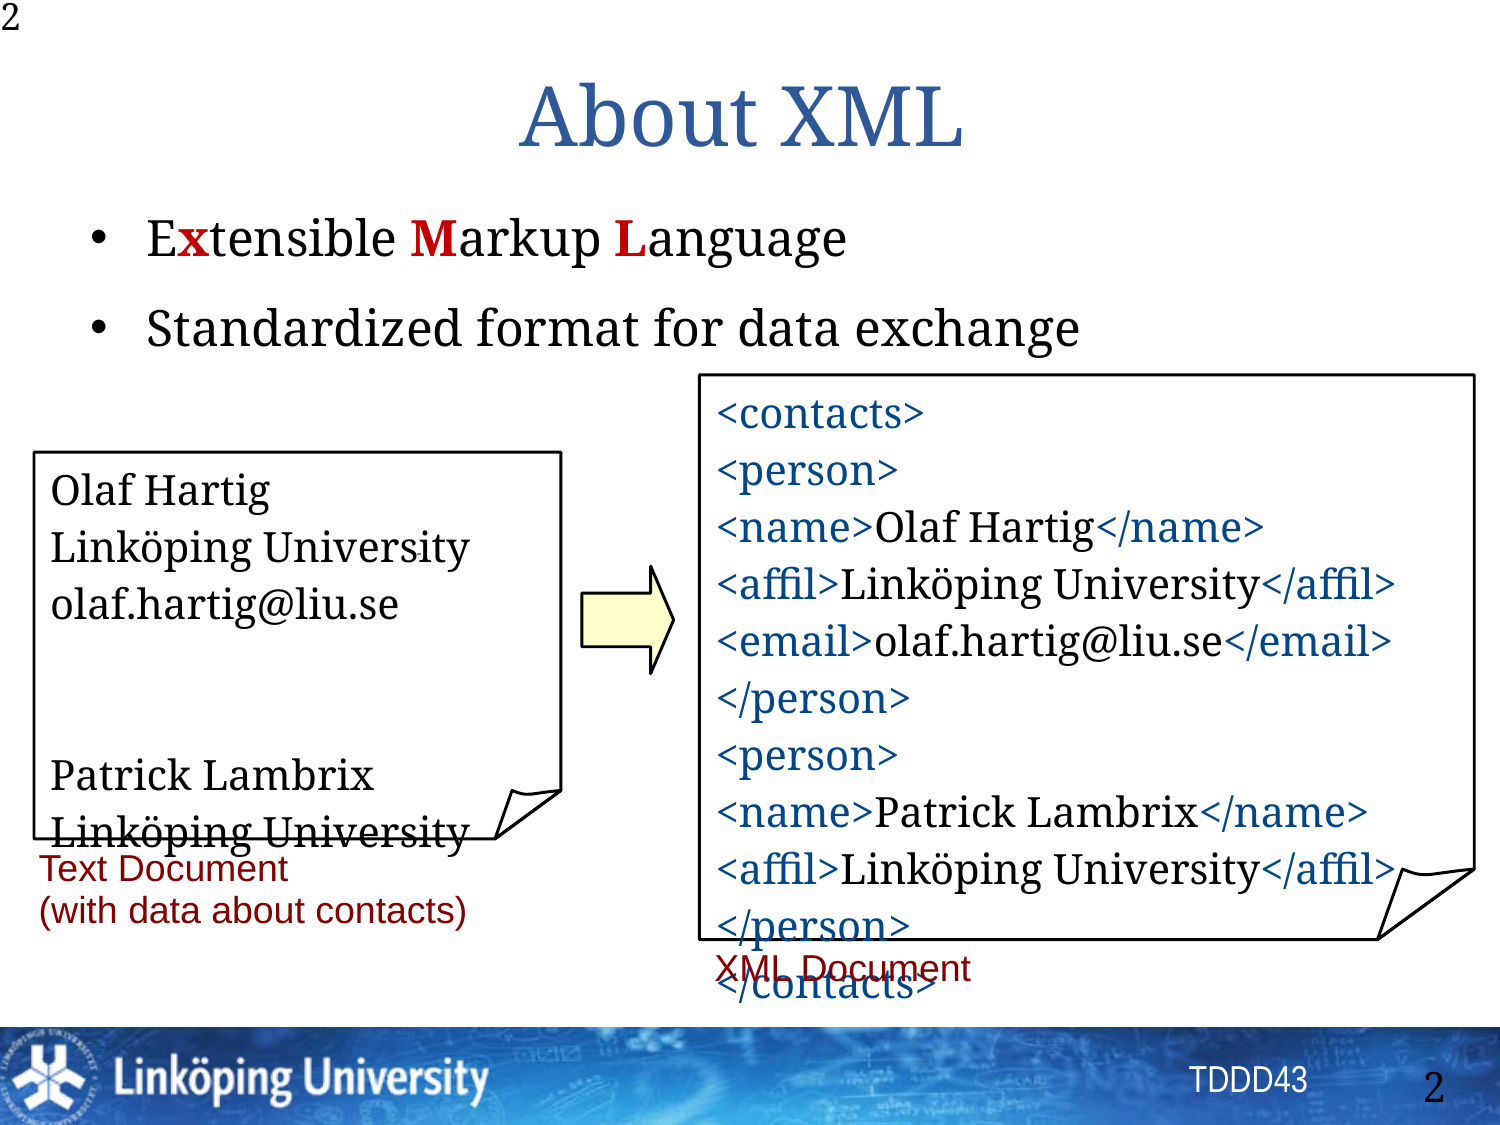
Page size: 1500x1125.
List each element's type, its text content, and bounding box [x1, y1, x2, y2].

picture [0, 1027, 1500, 1125]
list Extensible Markup Language Standardized format for data exchange [75, 199, 1425, 1005]
text_box Olaf Hartig Linköping University olaf.hartig@liu.se Patrick Lambrix Linköping University [34, 452, 561, 839]
title About XML [67, 30, 1418, 171]
text_box <number> [1407, 1053, 1500, 1114]
text_box Text Document (with data about contacts) [23, 839, 482, 939]
text_box [581, 566, 674, 674]
text_box XML Document [699, 939, 985, 997]
text_box <contacts> <person> <name>Olaf Hartig</name> <affil>Linköping University</affil> <email>olaf.hartig@liu.se</email> </person> <person> <name>Patrick Lambrix</name> <affil>Linköping University</affil> </person> </contacts> [699, 374, 1475, 940]
